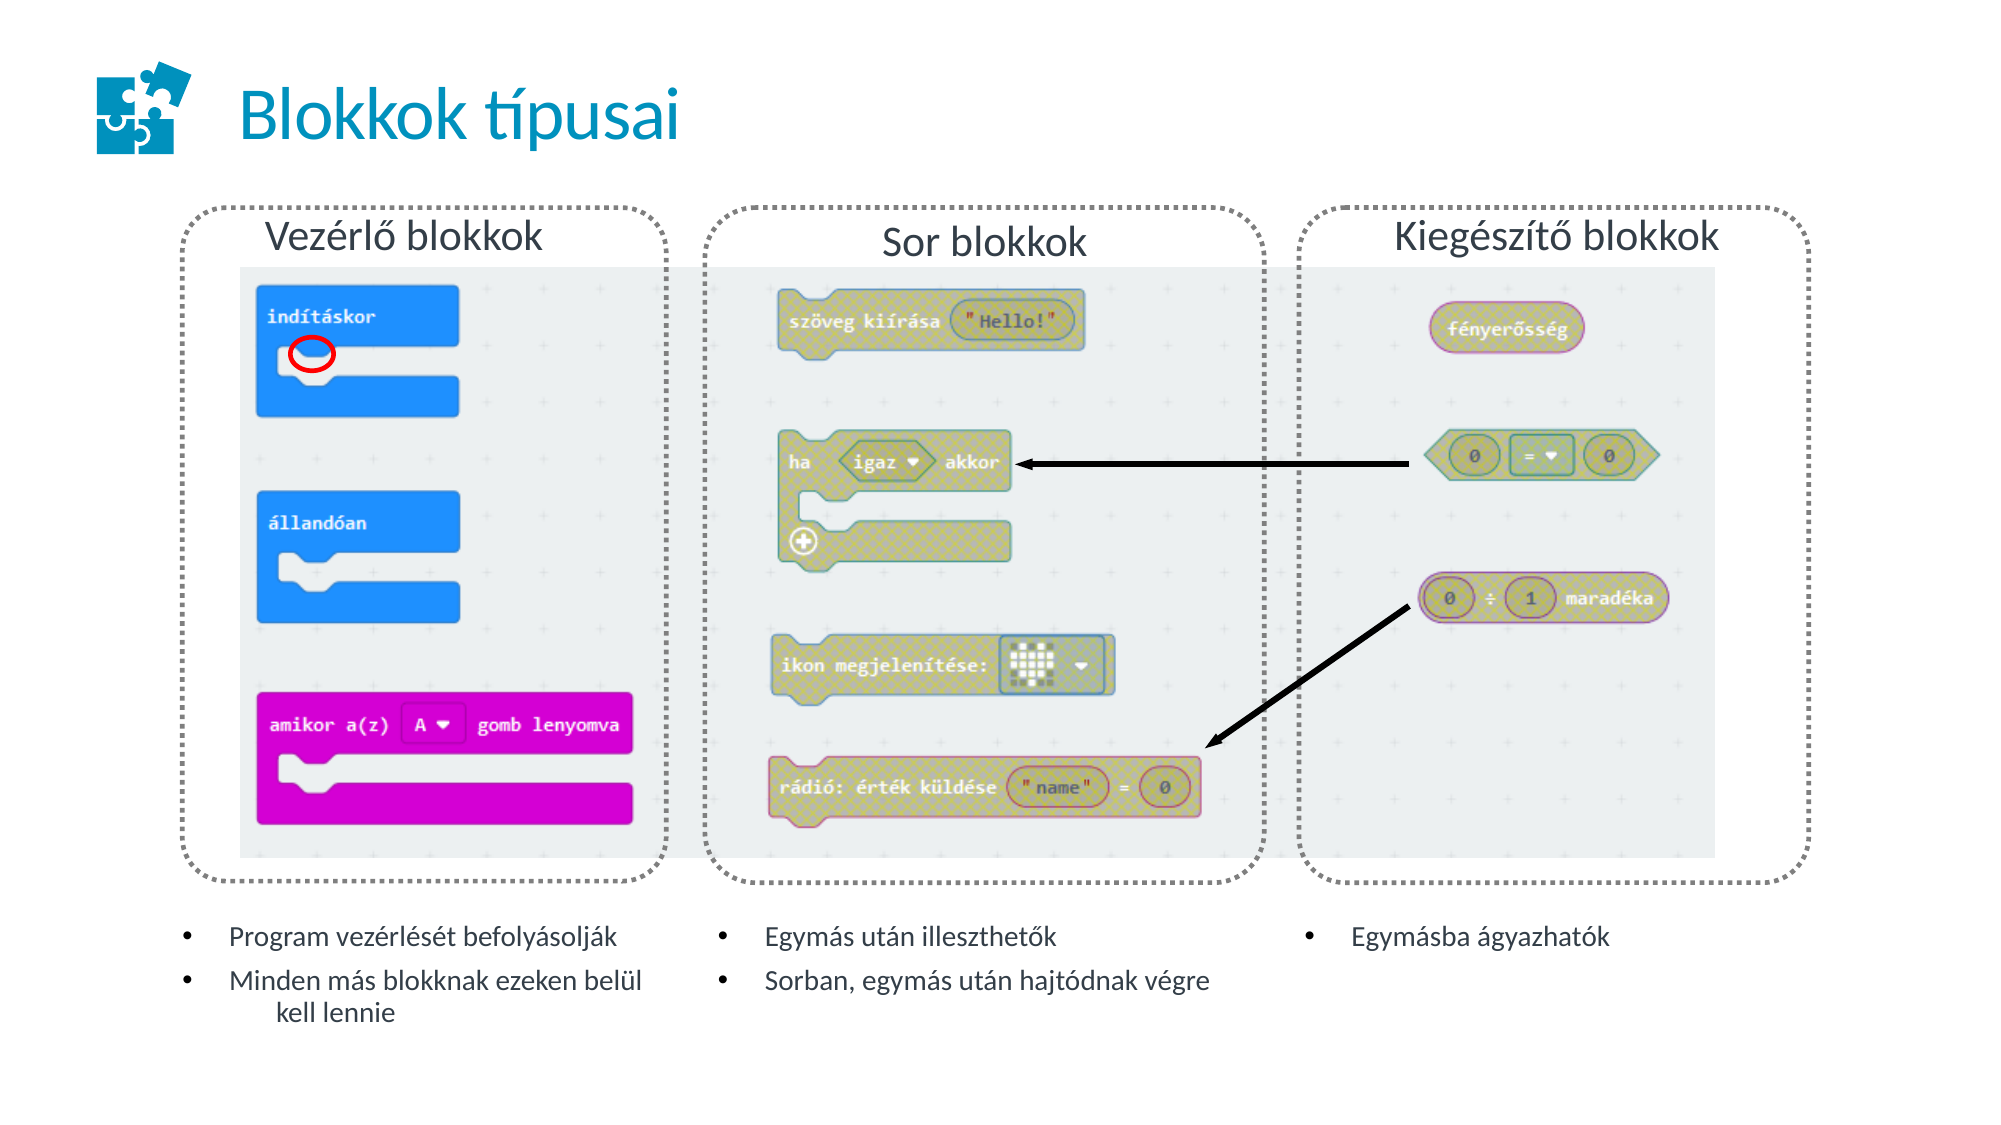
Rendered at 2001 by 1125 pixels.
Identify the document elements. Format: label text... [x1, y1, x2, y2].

text_box Kiegészítő blokkok [1384, 212, 1724, 261]
text_box Vezérlő blokkok [264, 212, 546, 261]
picture [240, 267, 1715, 858]
title Blokkok típusai [238, 78, 1922, 174]
text_box Program vezérlését befolyásolják Minden más blokknak ezeken belül kell lennie [182, 921, 647, 1030]
text_box Egymás után illeszthetők Sorban, egymás után hajtódnak végre [717, 921, 1217, 998]
text_box Sor blokkok [882, 218, 1090, 267]
text_box Egymásba ágyazhatók [1304, 921, 1615, 954]
